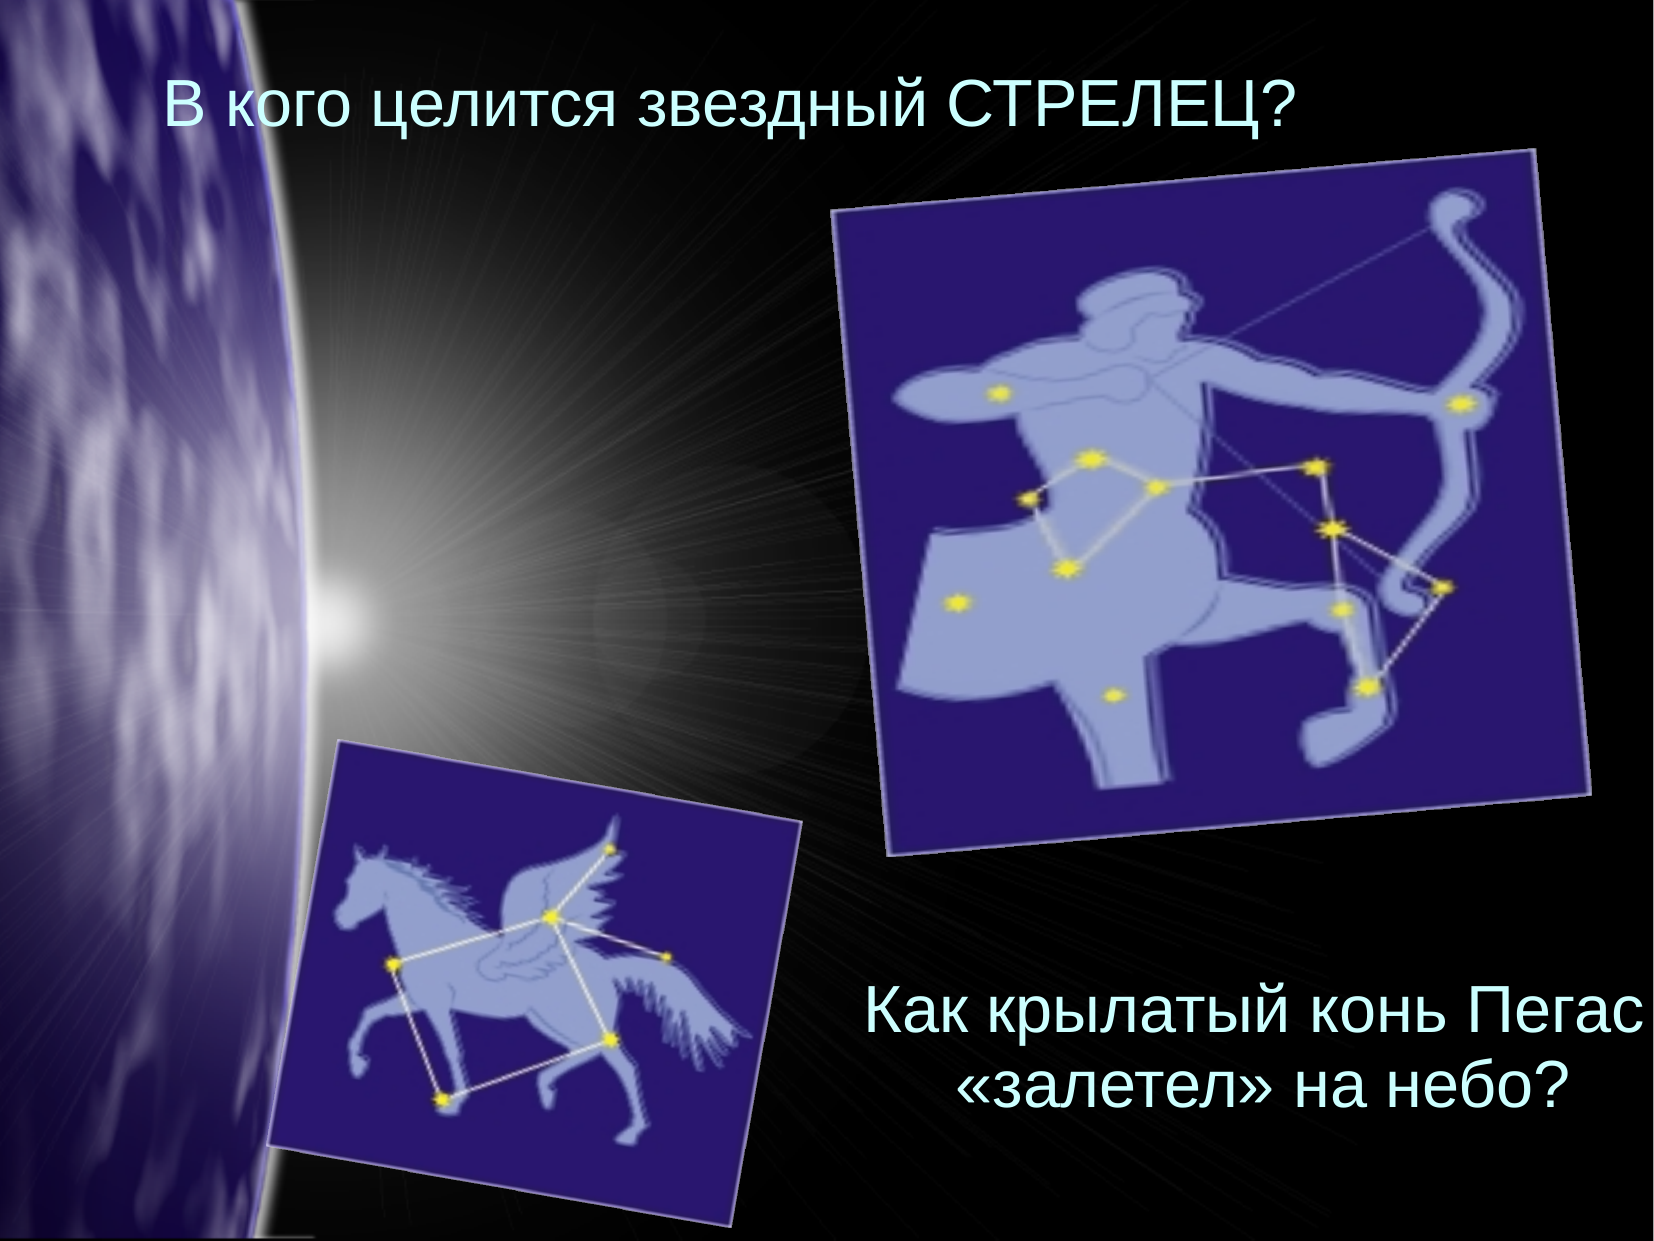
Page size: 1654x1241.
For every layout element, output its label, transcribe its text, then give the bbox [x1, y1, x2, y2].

text_box [265, 365, 1182, 768]
text_box В кого целится звездный СТРЕЛЕЦ? [147, 59, 1329, 149]
picture [0, 0, 1654, 1241]
title Как крылатый конь Пегас «залетел» на небо? [751, 972, 1654, 1123]
